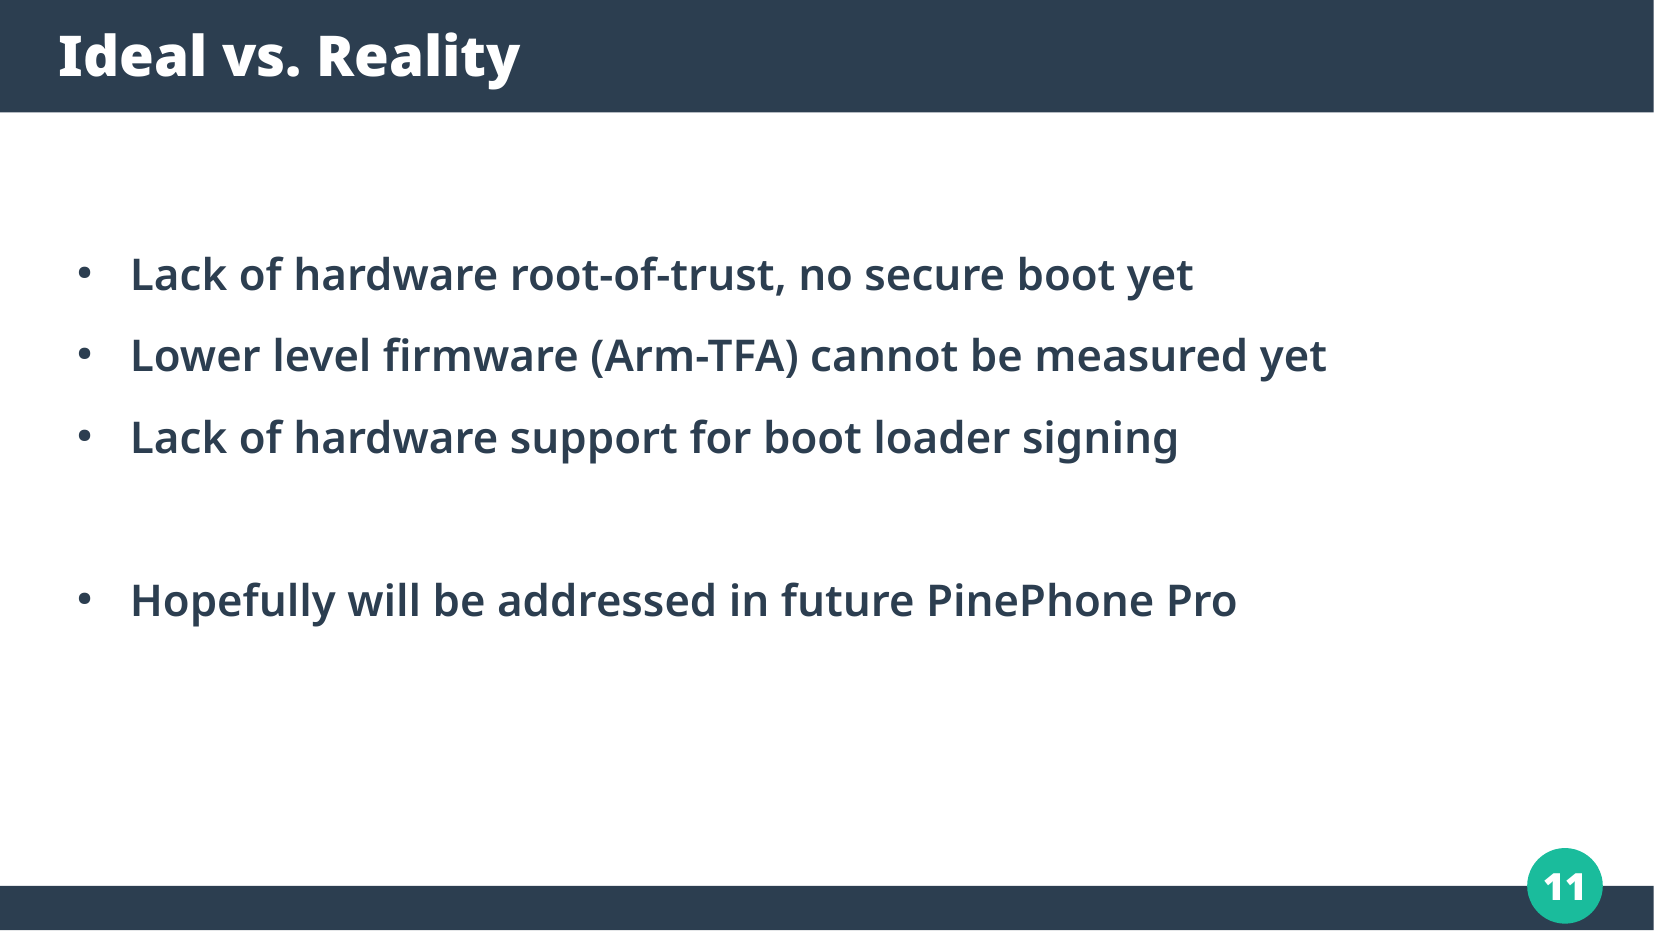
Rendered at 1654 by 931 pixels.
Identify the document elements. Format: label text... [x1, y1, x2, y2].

list Lack of hardware root-of-trust, no secure boot yet Lower level firmware (Arm-TFA) cannot be measured yet Lack of hardware support for boot loader signing Hopefully will be addressed in future PinePhone Pro [59, 243, 1595, 864]
title Ideal vs. Reality [59, 0, 1595, 114]
